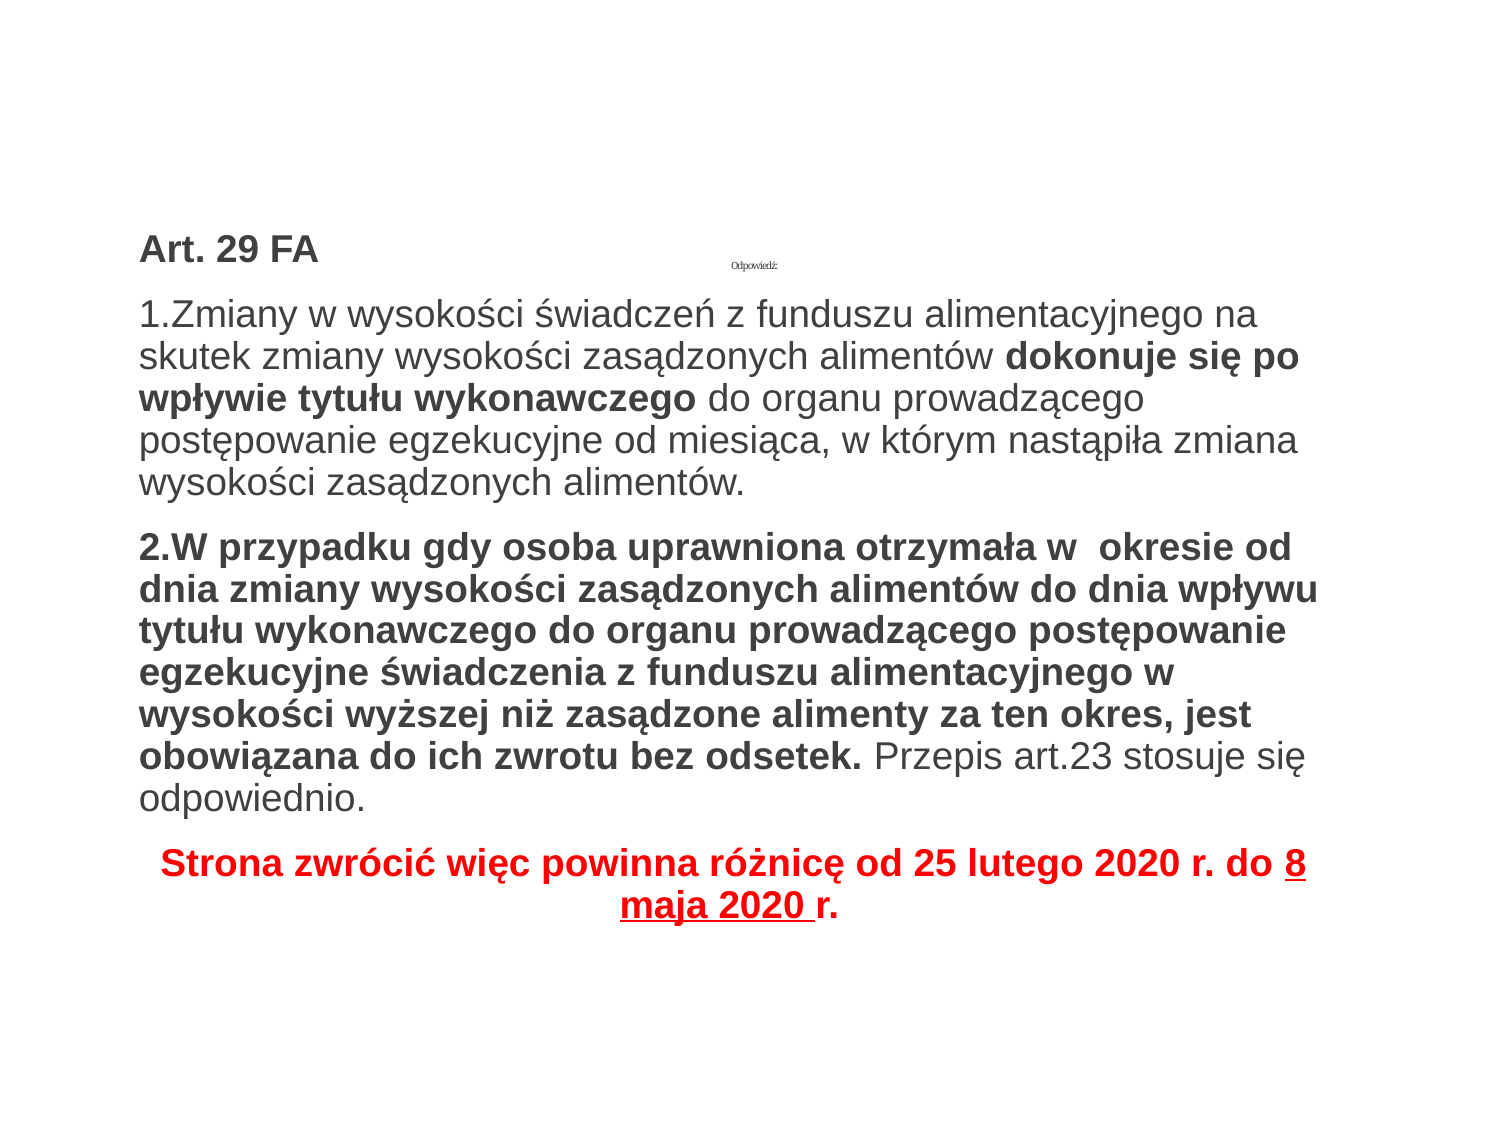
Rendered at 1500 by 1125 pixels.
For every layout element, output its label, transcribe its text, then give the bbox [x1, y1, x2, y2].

list Art. 29 FA 1.Zmiany w wysokości świadczeń z funduszu alimentacyjnego na skutek zmiany wysokości zasądzonych alimentów dokonuje się po wpływie tytułu wykonawczego do organu prowadzącego postępowanie egzekucyjne od miesiąca, w którym nastąpiła zmiana wysokości zasądzonych alimentów. 2.W przypadku gdy osoba uprawniona otrzymała w okresie od dnia zmiany wysokości zasądzonych alimentów do dnia wpływu tytułu wykonawczego do organu prowadzącego postępowanie egzekucyjne świadczenia z funduszu alimentacyjnego w wysokości wyższej niż zasądzone alimenty za ten okres, jest obowiązana do ich zwrotu bez odsetek. Przepis art.23 stosuje się odpowiednio. Strona zwrócić więc powinna różnicę od 25 lutego 2020 r. do 8 maja 2020 r. [138, 221, 1377, 937]
title Odpowiedź: [135, 47, 1373, 285]
